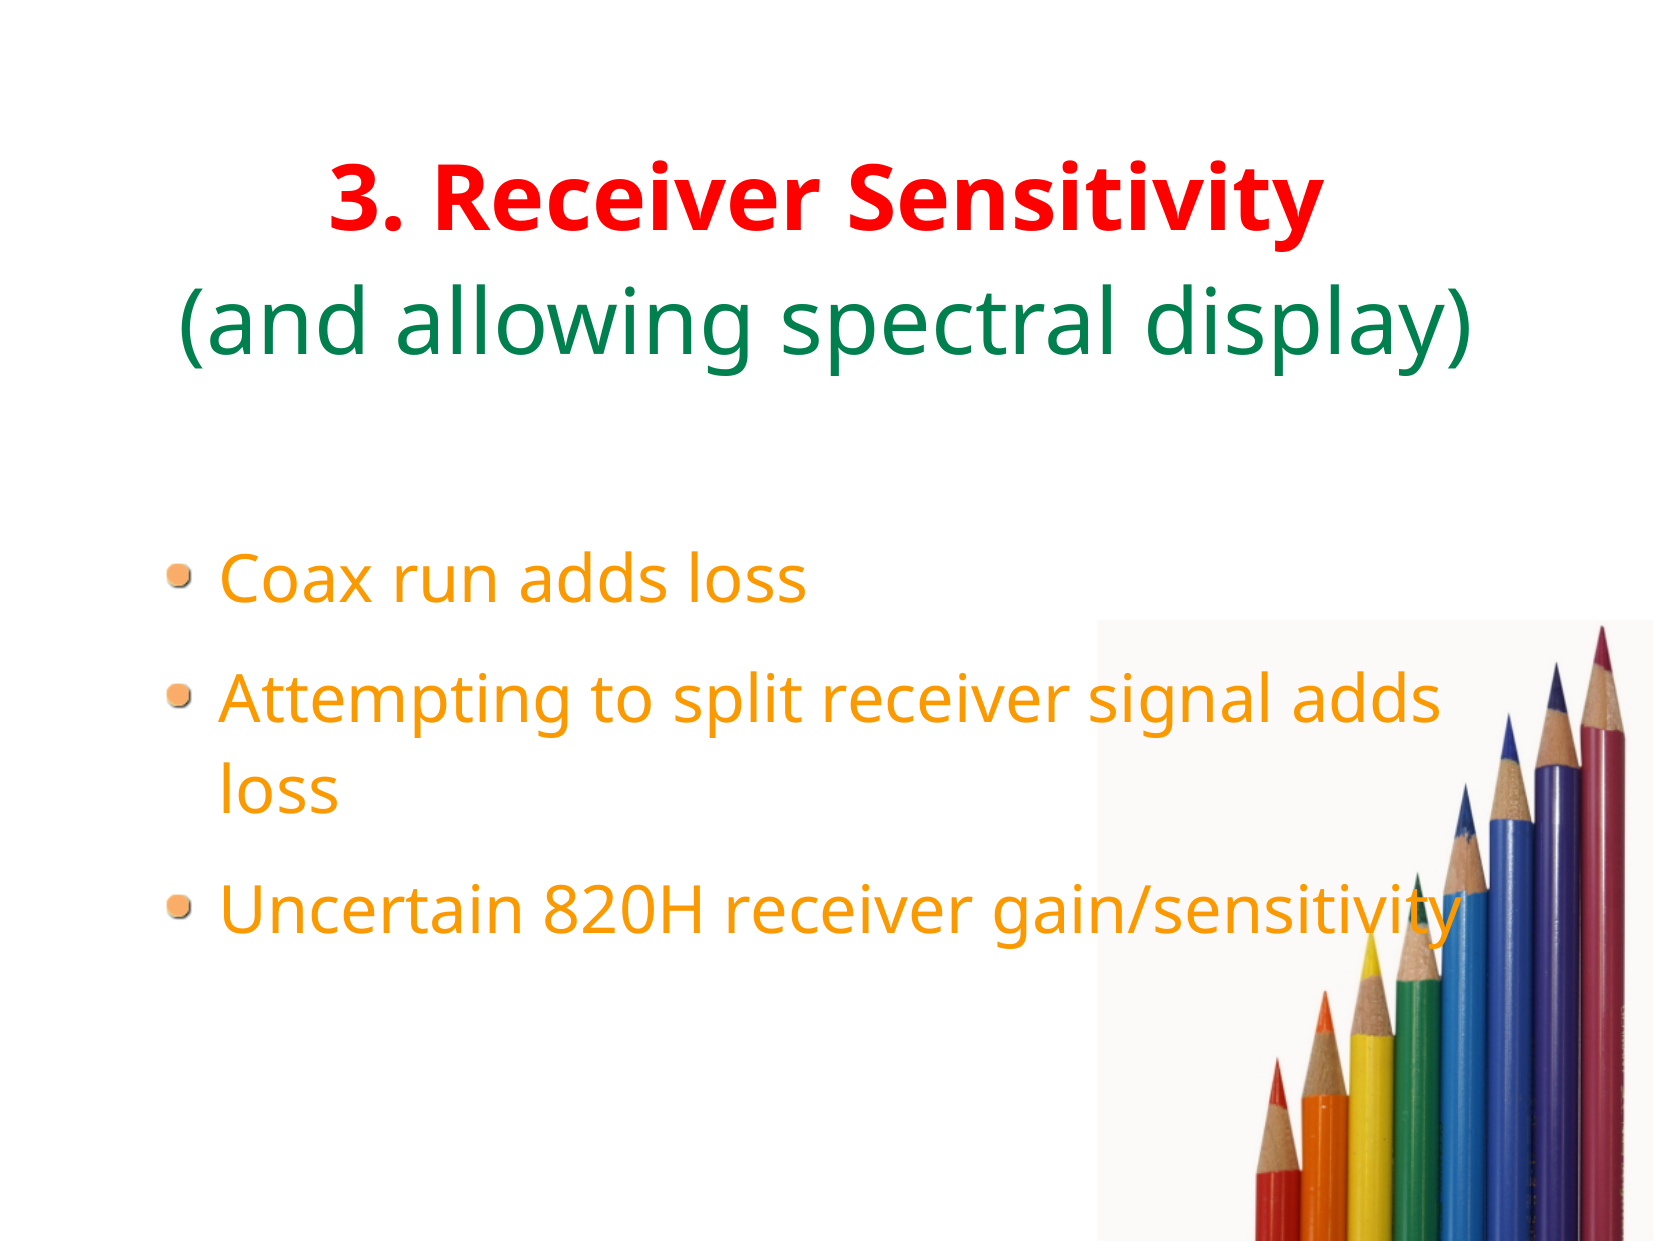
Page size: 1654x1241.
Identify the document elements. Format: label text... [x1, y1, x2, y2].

title 3. Receiver Sensitivity (and allowing spectral display) [147, 141, 1506, 373]
picture [0, 0, 1654, 1241]
list Coax run adds loss Attempting to split receiver signal adds loss Uncertain 820H receiver gain/sensitivity [147, 531, 1506, 1104]
